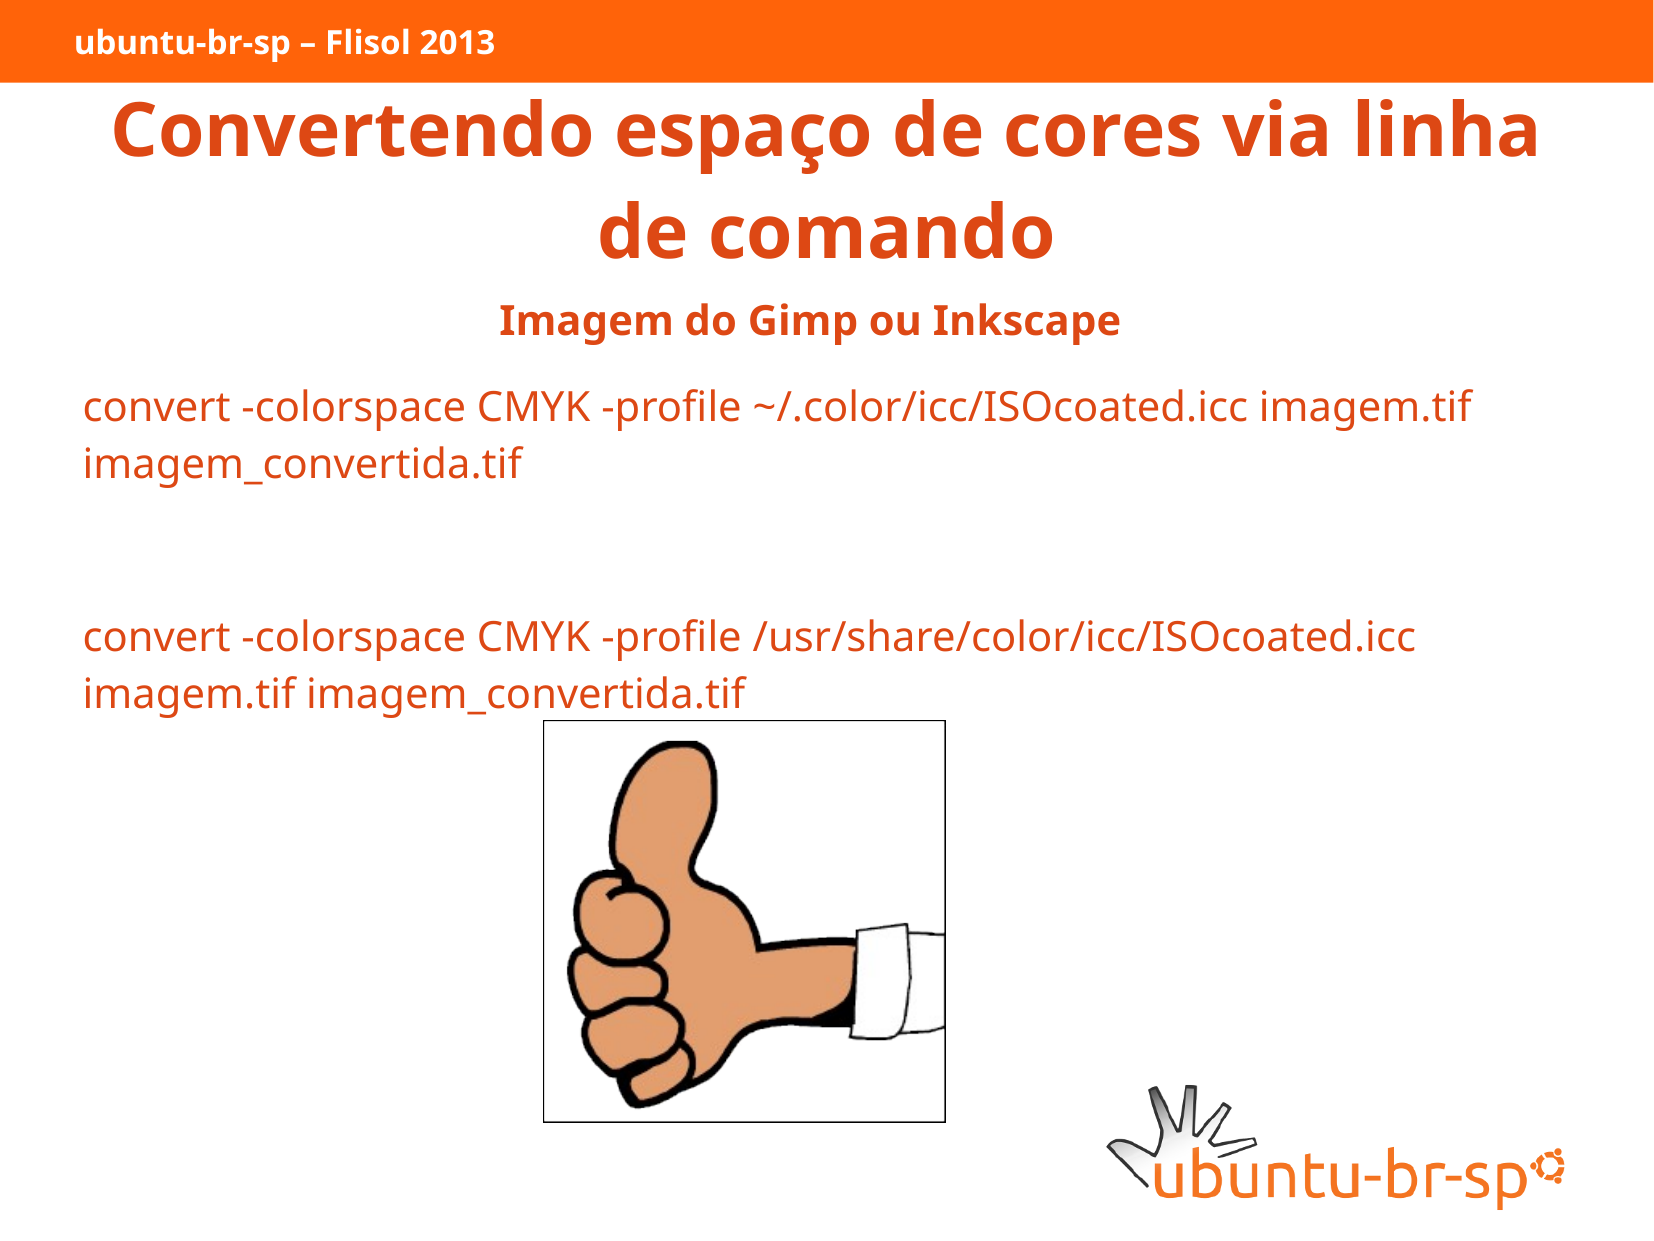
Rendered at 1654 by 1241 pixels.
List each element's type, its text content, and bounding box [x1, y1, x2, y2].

picture [1098, 1080, 1571, 1216]
title Convertendo espaço de cores via linha de comando [82, 93, 1571, 263]
list Imagem do Gimp ou Inkscape convert -colorspace CMYK -profile ~/.color/icc/ISOcoated.icc imagem.tif imagem_convertida.tif convert -colorspace CMYK -profile /usr/share/color/icc/ISOcoated.icc imagem.tif imagem_convertida.tif [82, 290, 1539, 1010]
picture [543, 720, 946, 1124]
